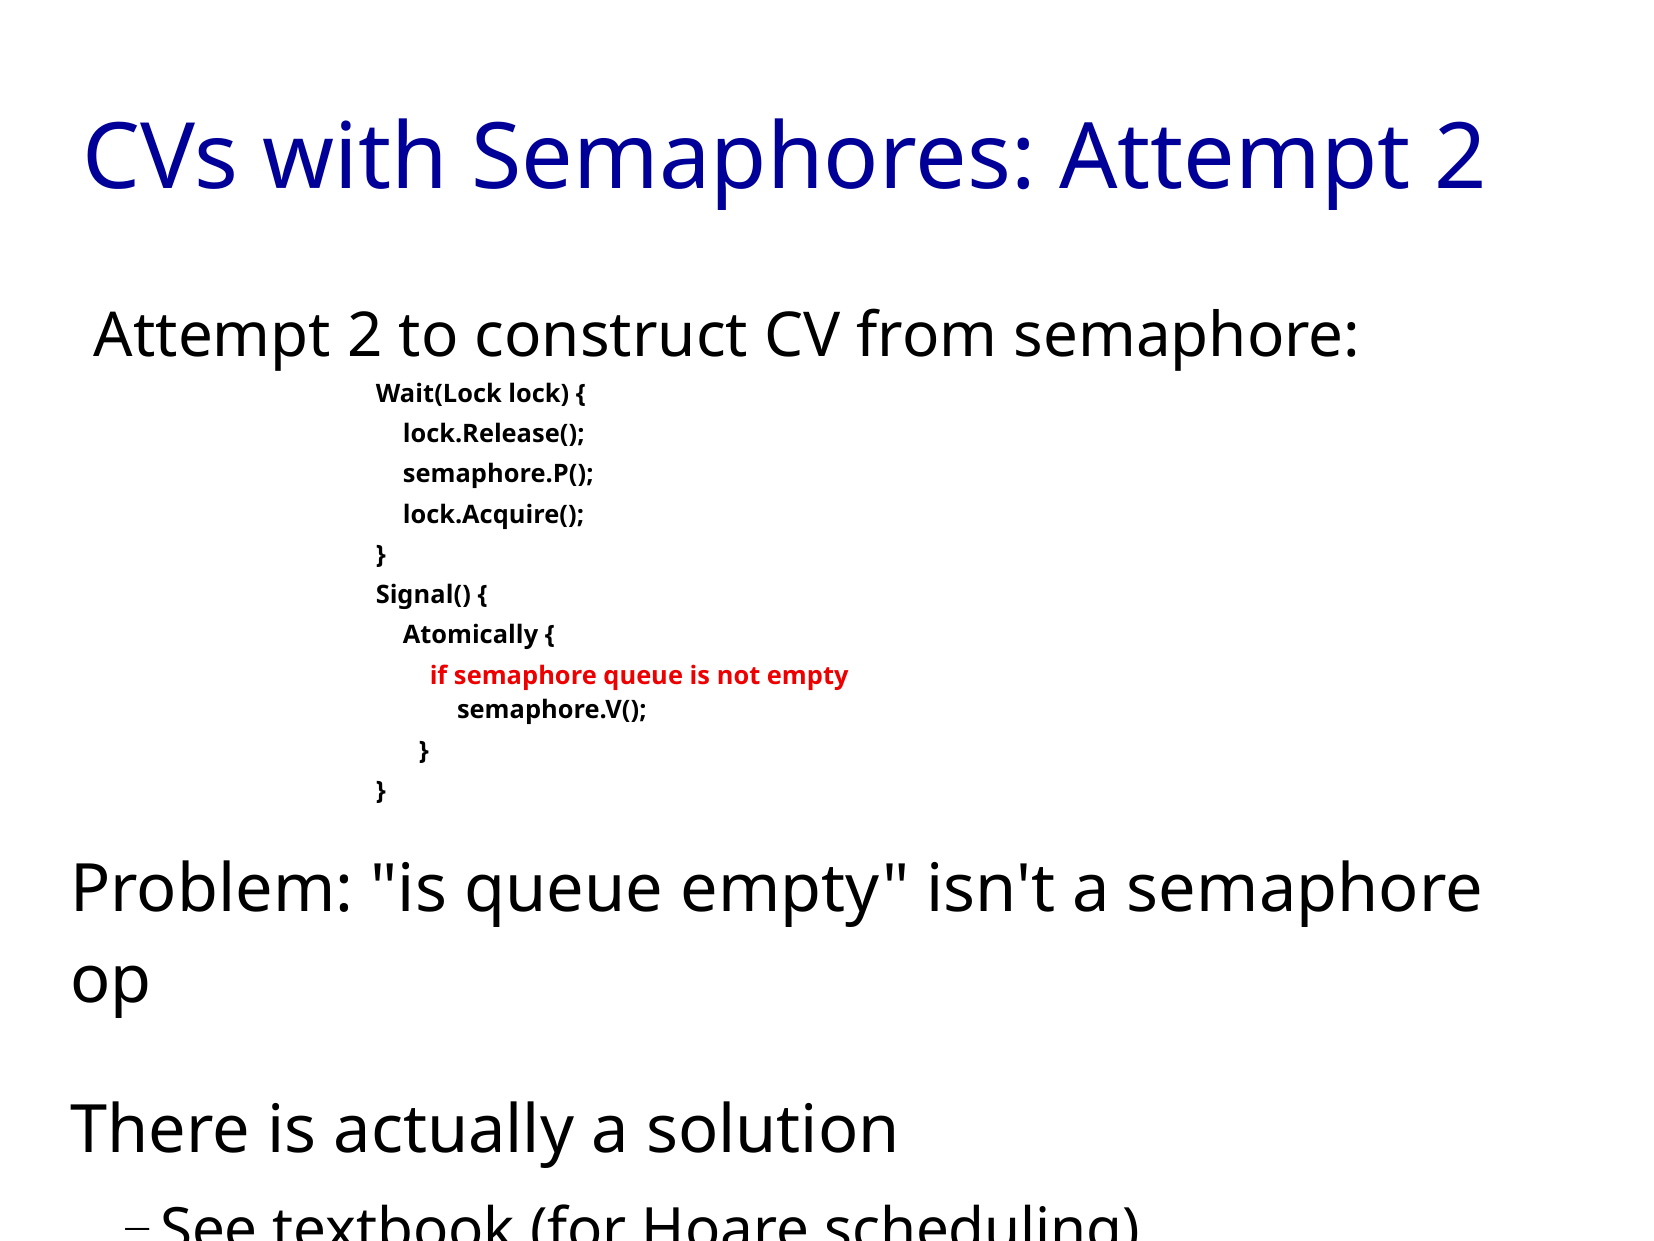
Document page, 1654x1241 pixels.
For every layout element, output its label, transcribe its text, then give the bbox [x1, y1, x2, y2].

list Problem: "is queue empty" isn't a semaphore op There is actually a solution See textbook (for Hoare scheduling) [34, 840, 1546, 1241]
list Attempt 2 to construct CV from semaphore: [60, 290, 1571, 376]
title CVs with Semaphores: Attempt 2 [82, 49, 1571, 257]
text_box Wait(Lock lock) { lock.Release(); semaphore.P(); lock.Acquire(); } Signal() { Atomically { if semaphore queue is not empty semaphore.V(); } } [330, 375, 1486, 811]
